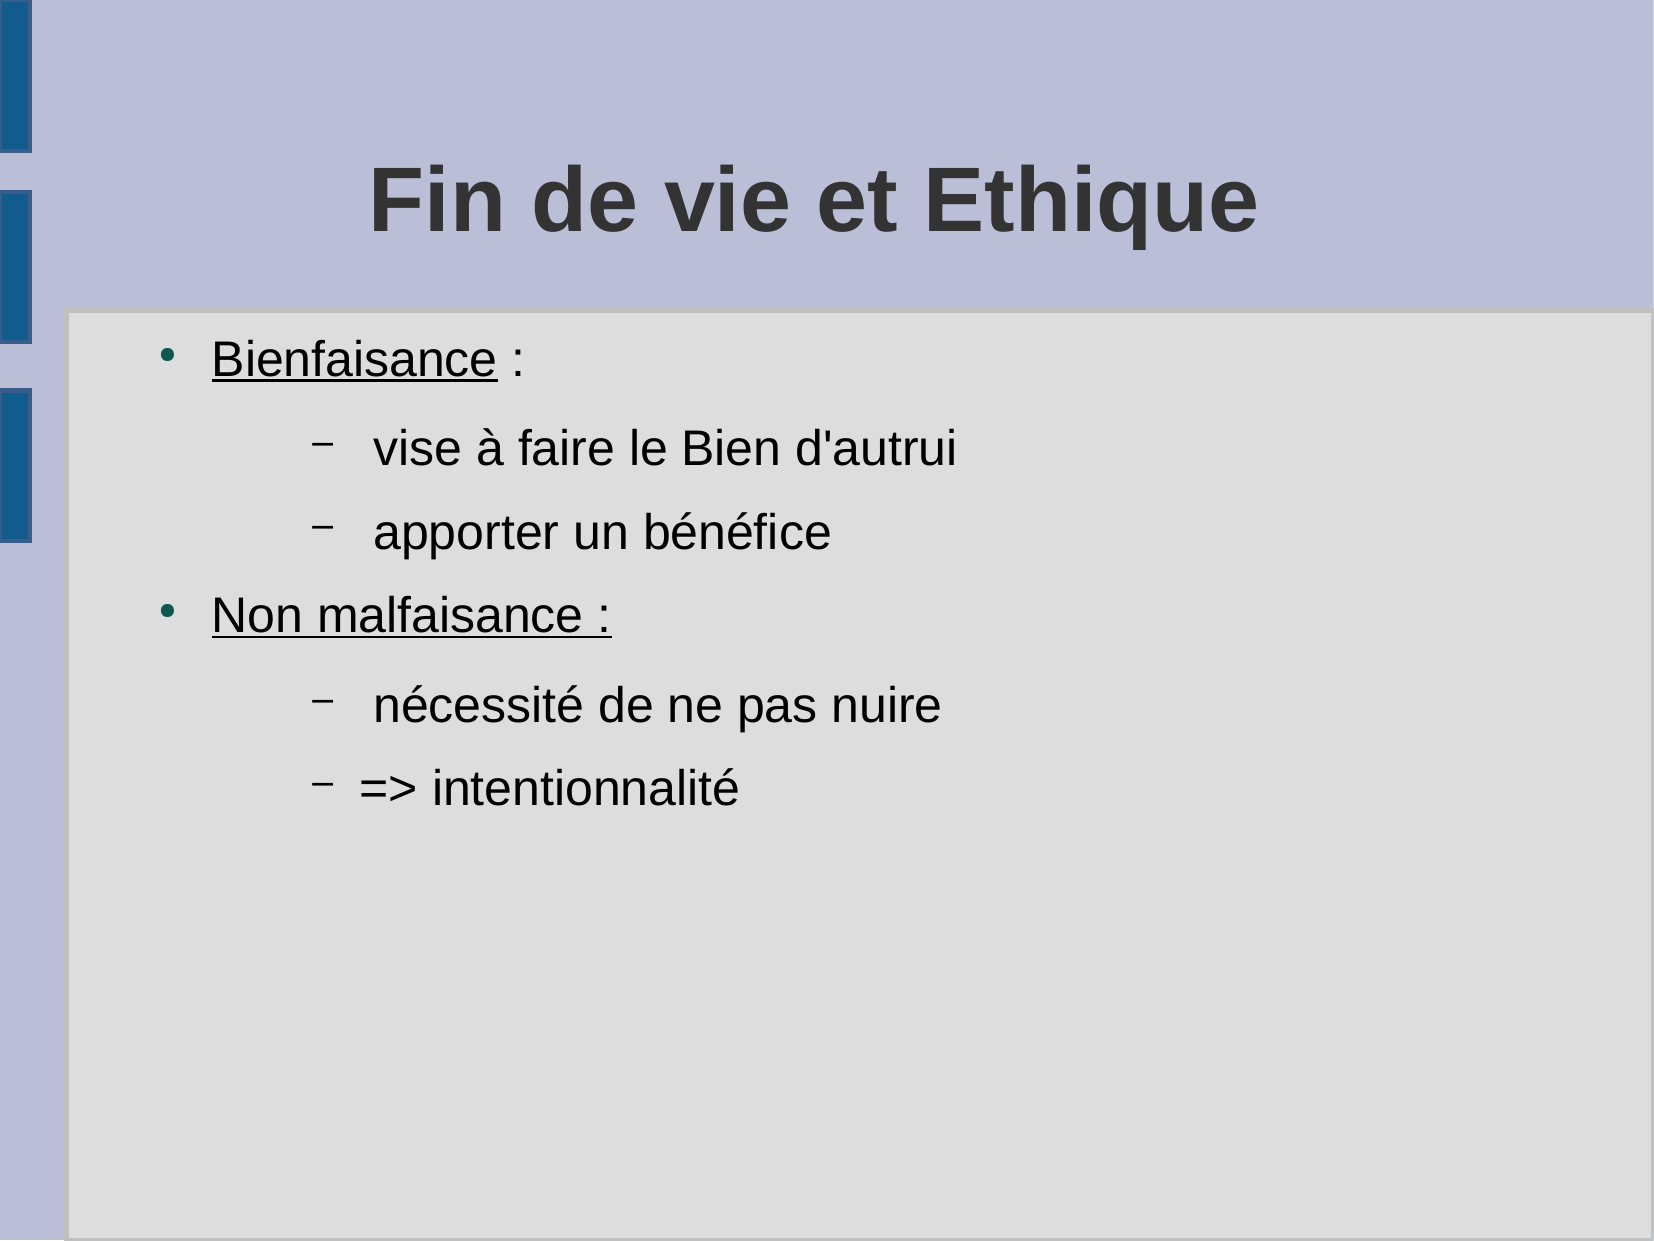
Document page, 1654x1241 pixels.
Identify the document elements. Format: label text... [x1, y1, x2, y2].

list Bienfaisance : vise à faire le Bien d'autrui apporter un bénéfice Non malfaisance : nécessité de ne pas nuire => intentionnalité [123, 326, 1536, 1093]
title Fin de vie et Ethique [121, 98, 1534, 291]
